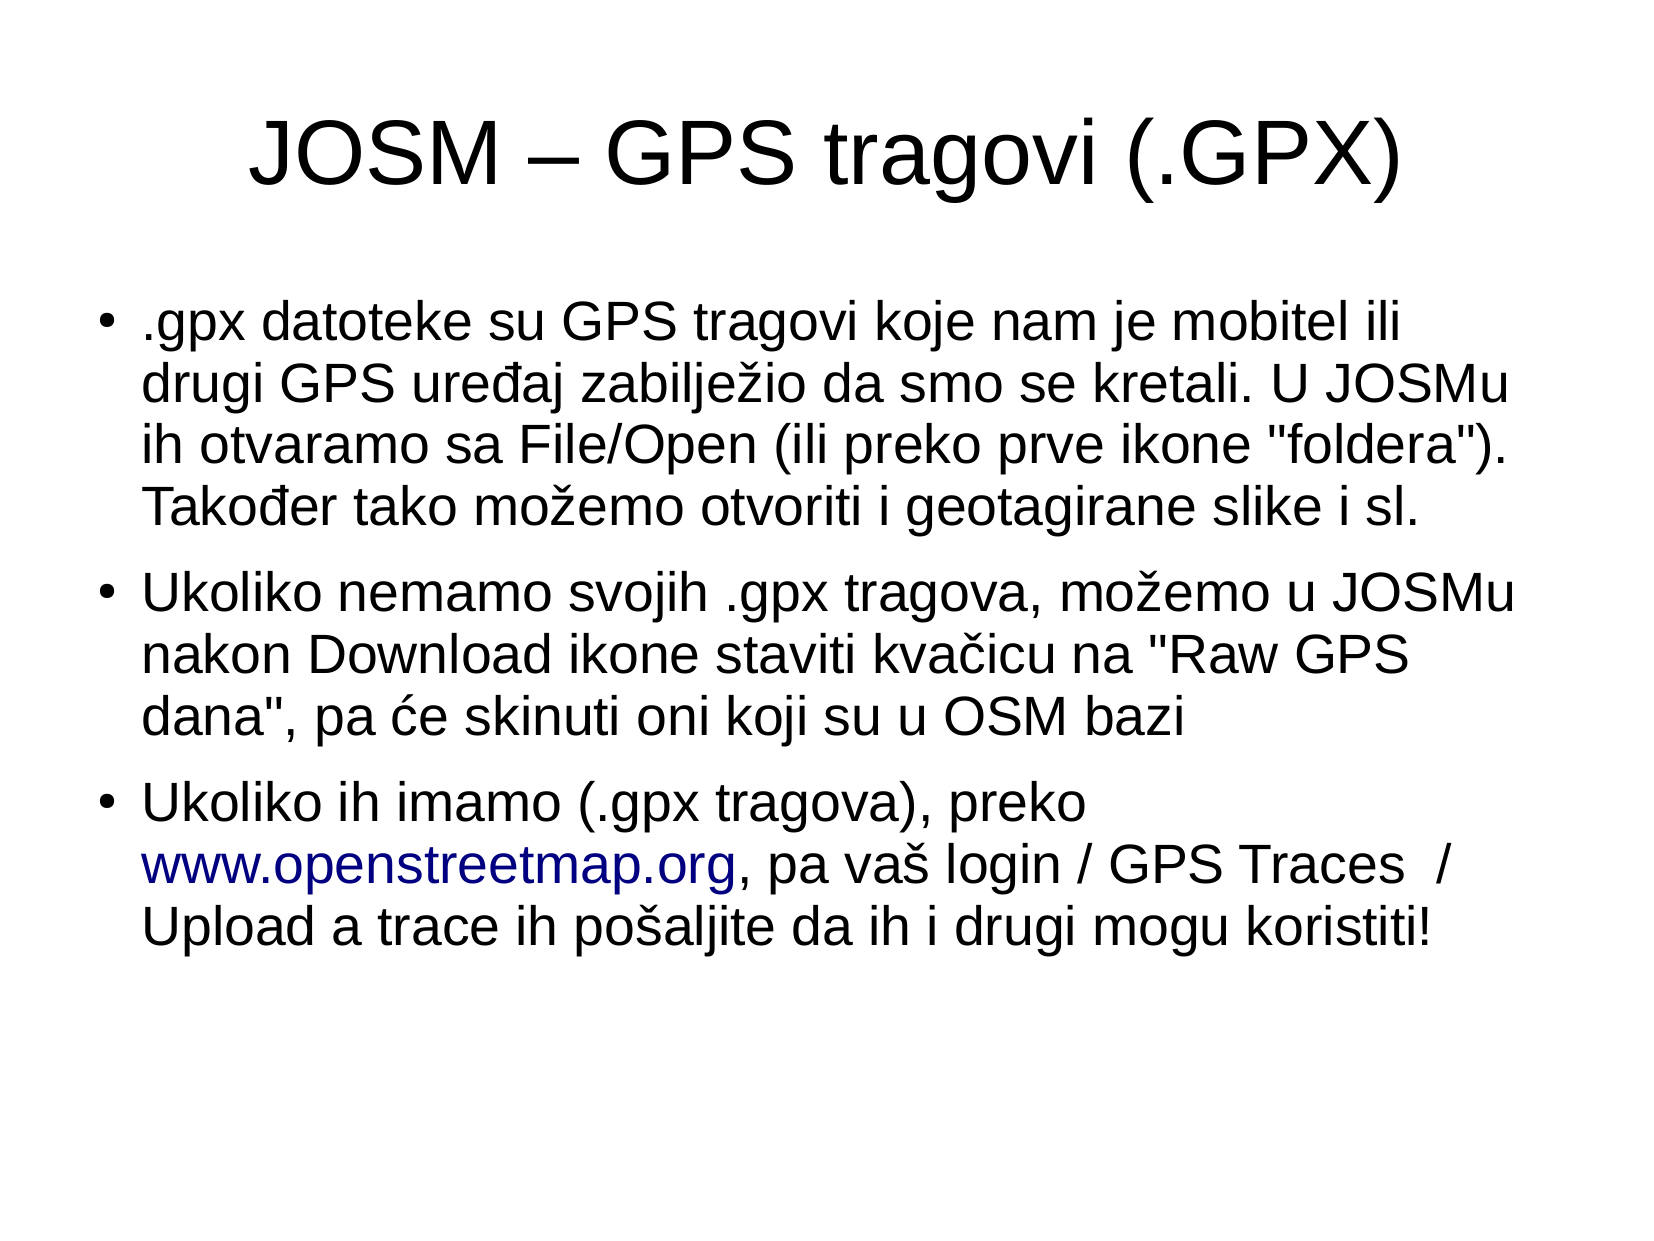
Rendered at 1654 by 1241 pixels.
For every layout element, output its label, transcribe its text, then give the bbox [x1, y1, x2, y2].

list .gpx datoteke su GPS tragovi koje nam je mobitel ili drugi GPS uređaj zabilježio da smo se kretali. U JOSMu ih otvaramo sa File/Open (ili preko prve ikone "foldera"). Također tako možemo otvoriti i geotagirane slike i sl. Ukoliko nemamo svojih .gpx tragova, možemo u JOSMu nakon Download ikone staviti kvačicu na "Raw GPS dana", pa će skinuti oni koji su u OSM bazi Ukoliko ih imamo (.gpx tragova), preko www.openstreetmap.org, pa vaš login / GPS Traces / Upload a trace ih pošaljite da ih i drugi mogu koristiti! [82, 290, 1538, 1010]
title JOSM – GPS tragovi (.GPX) [82, 49, 1571, 257]
